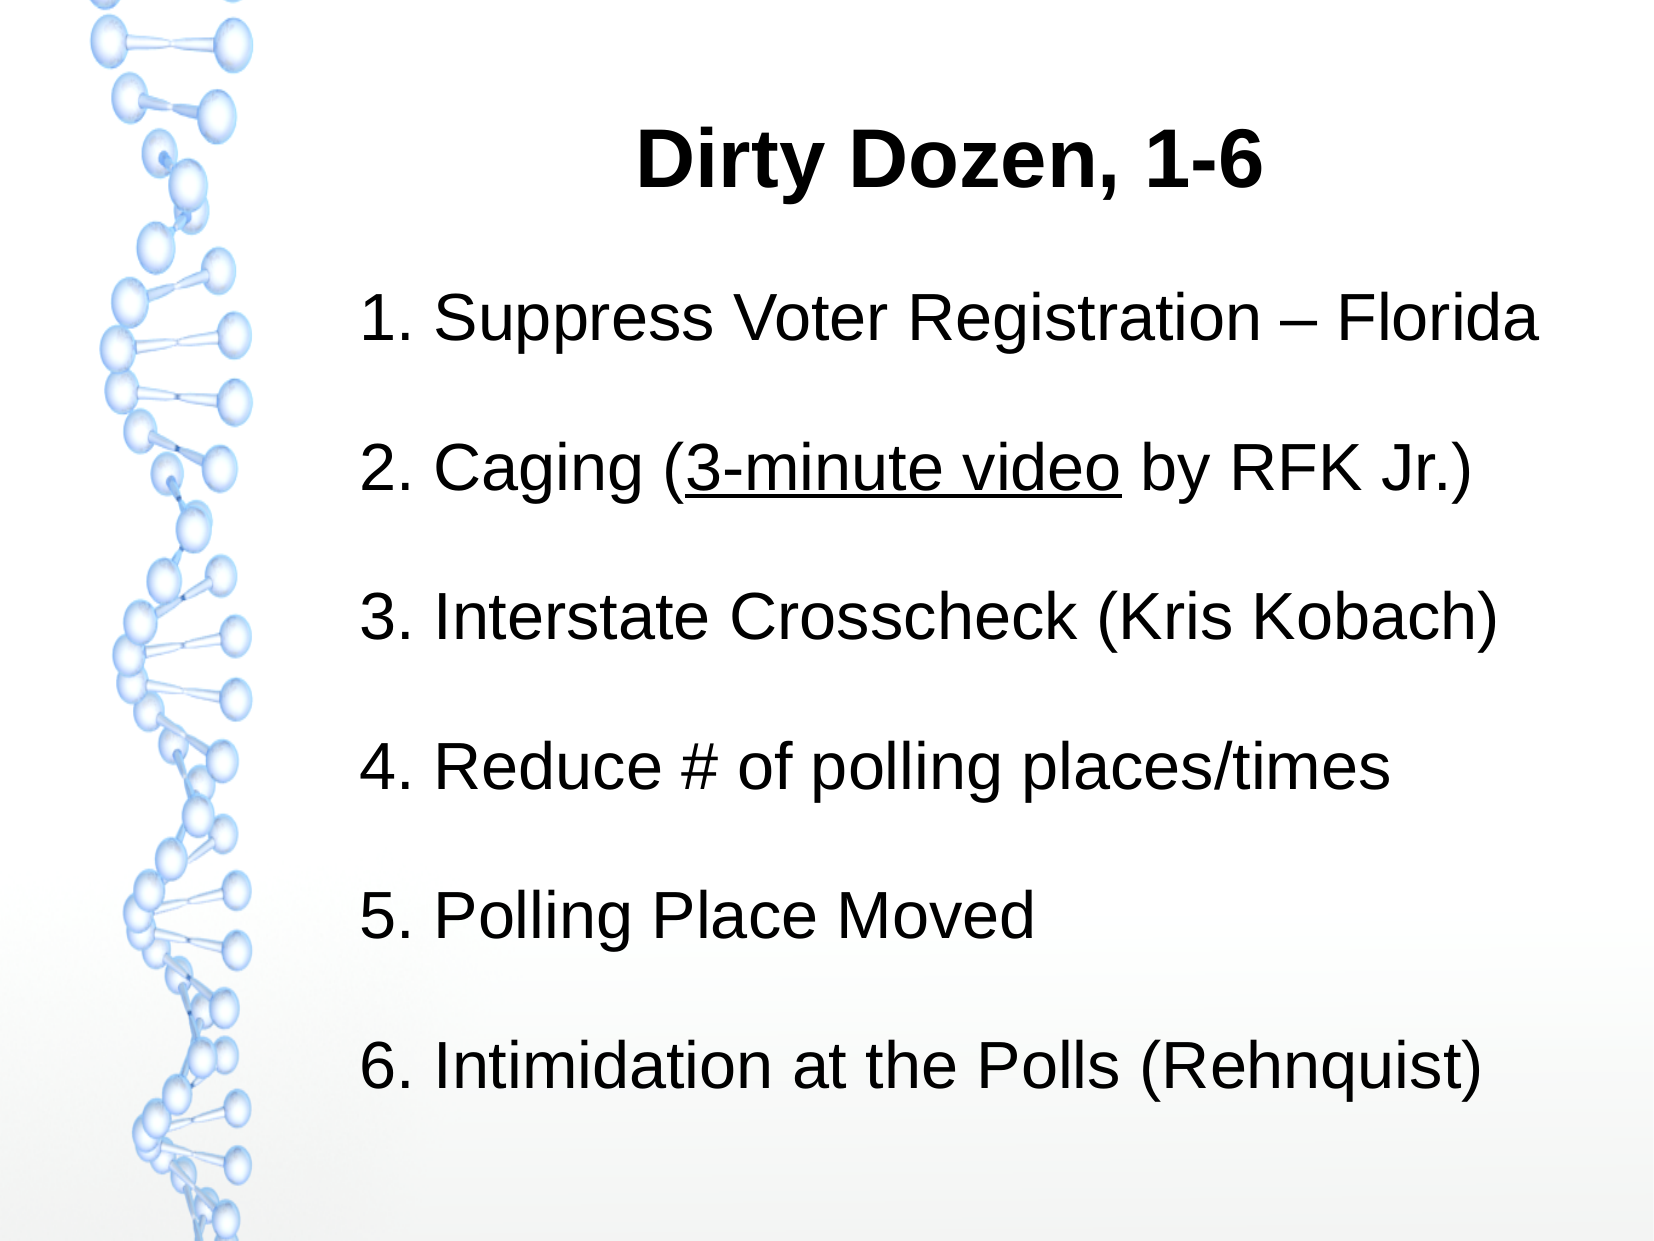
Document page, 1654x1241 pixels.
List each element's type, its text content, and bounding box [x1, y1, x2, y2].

picture [0, 0, 1654, 1241]
text_box Dirty Dozen, 1-6 1. Suppress Voter Registration – Florida 2. Caging (3-minute video by RFK Jr.) 3. Interstate Crosscheck (Kris Kobach) 4. Reduce # of polling places/times 5. Polling Place Moved 6. Intimidation at the Polls (Rehnquist) [345, 105, 1560, 1185]
